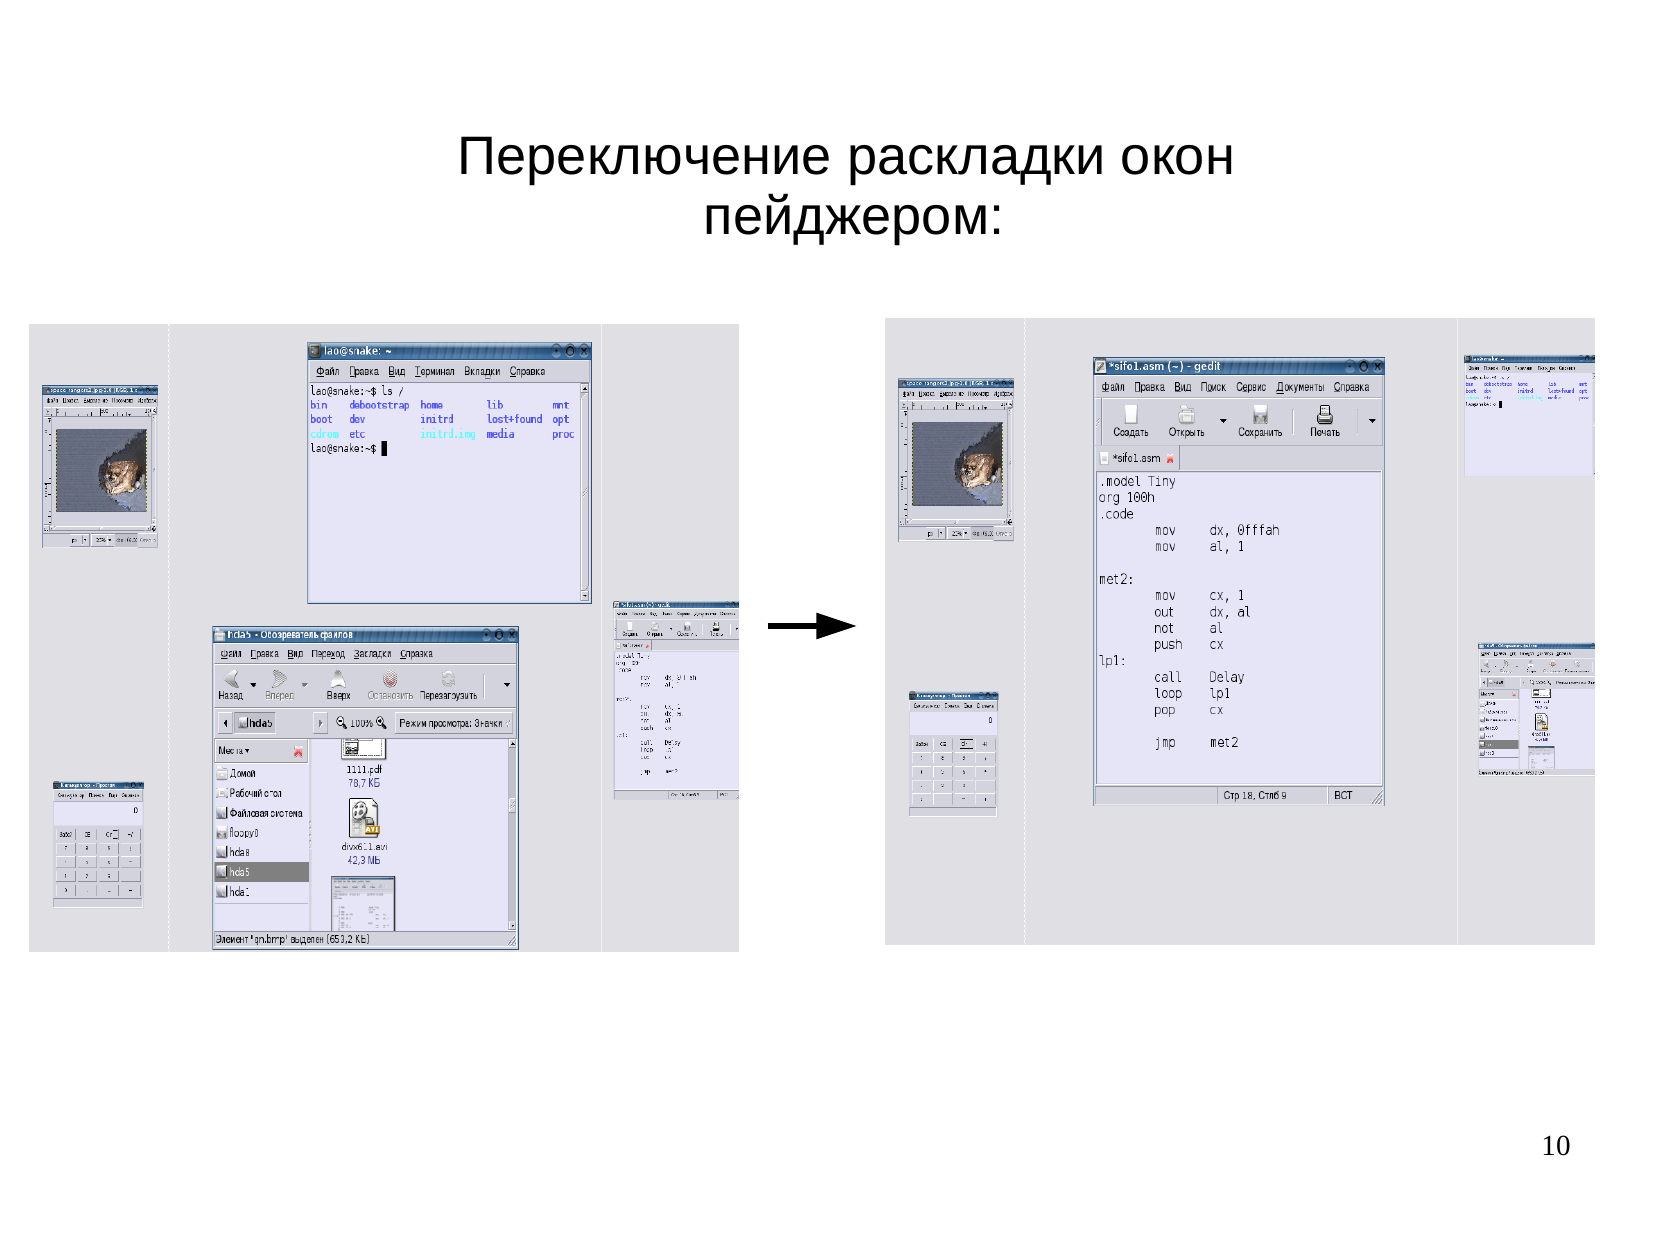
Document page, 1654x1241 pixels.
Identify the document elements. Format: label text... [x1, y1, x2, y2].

picture [885, 318, 1595, 945]
text_box Переключение раскладки окон пейджером: [442, 118, 1250, 254]
picture [29, 324, 739, 952]
